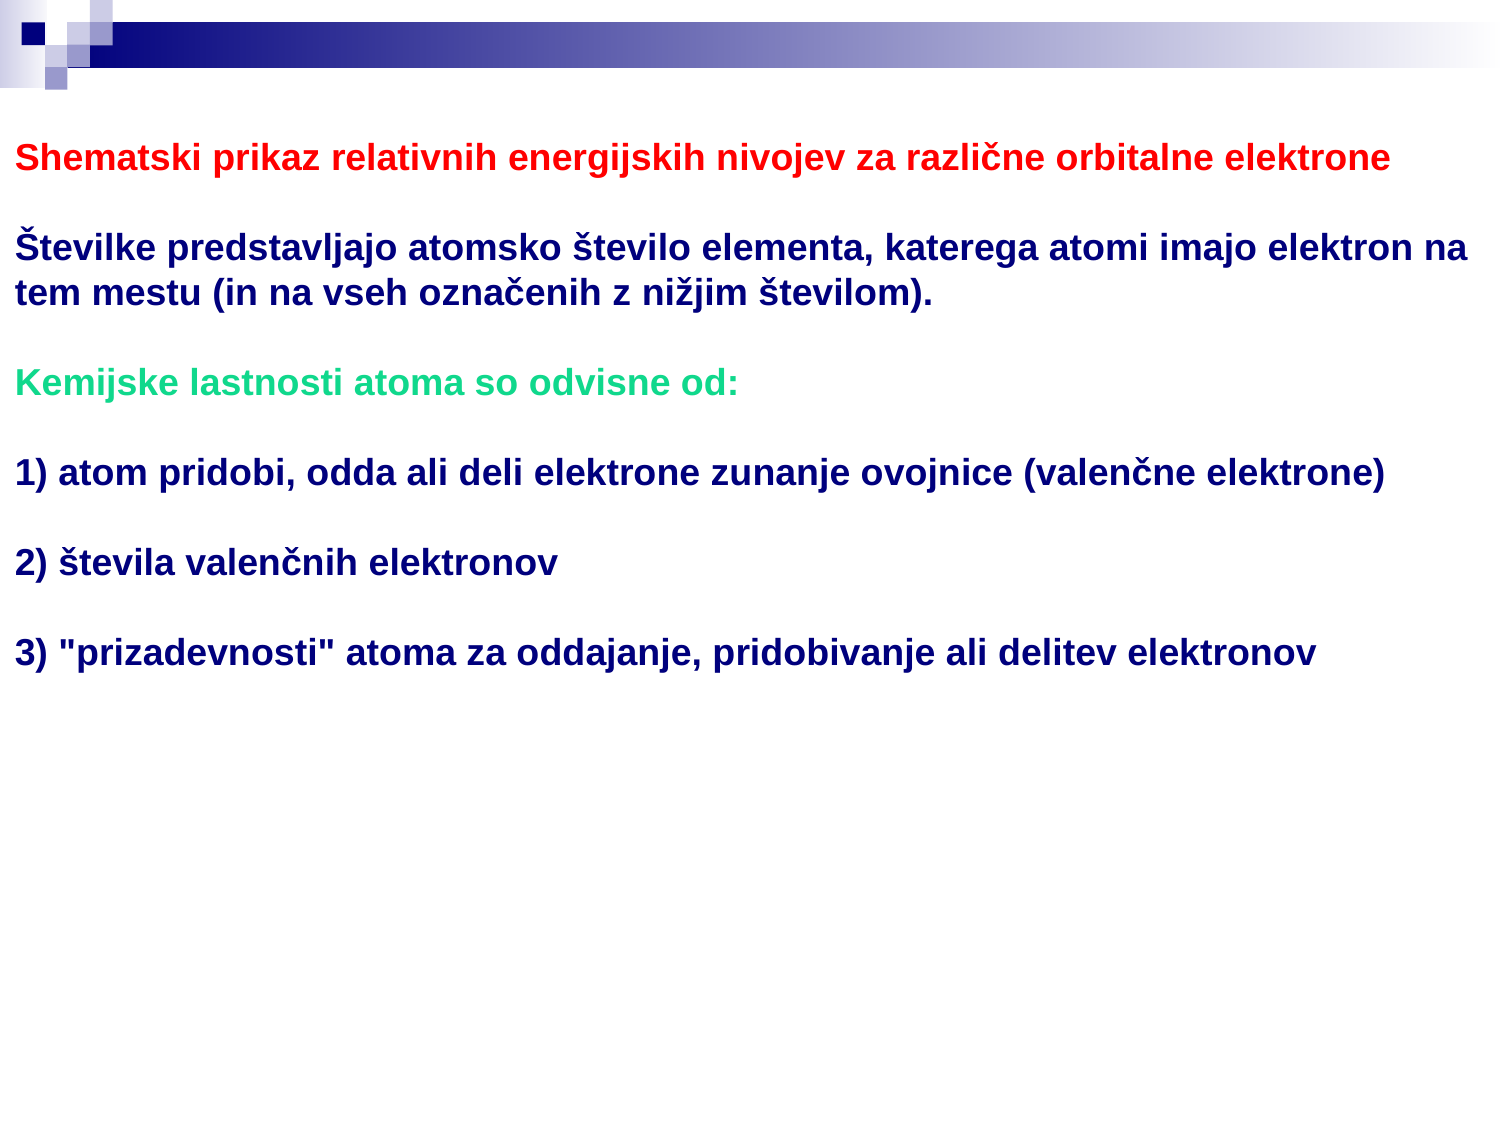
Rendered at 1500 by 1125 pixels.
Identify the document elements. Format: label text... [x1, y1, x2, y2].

text_box Shematski prikaz relativnih energijskih nivojev za različne orbitalne elektrone Številke predstavljajo atomsko število elementa, katerega atomi imajo elektron na tem mestu (in na vseh označenih z nižjim številom). Kemijske lastnosti atoma so odvisne od: 1) atom pridobi, odda ali deli elektrone zunanje ovojnice (valenčne elektrone) 2) števila valenčnih elektronov 3) "prizadevnosti" atoma za oddajanje, pridobivanje ali delitev elektronov [0, 125, 1500, 681]
